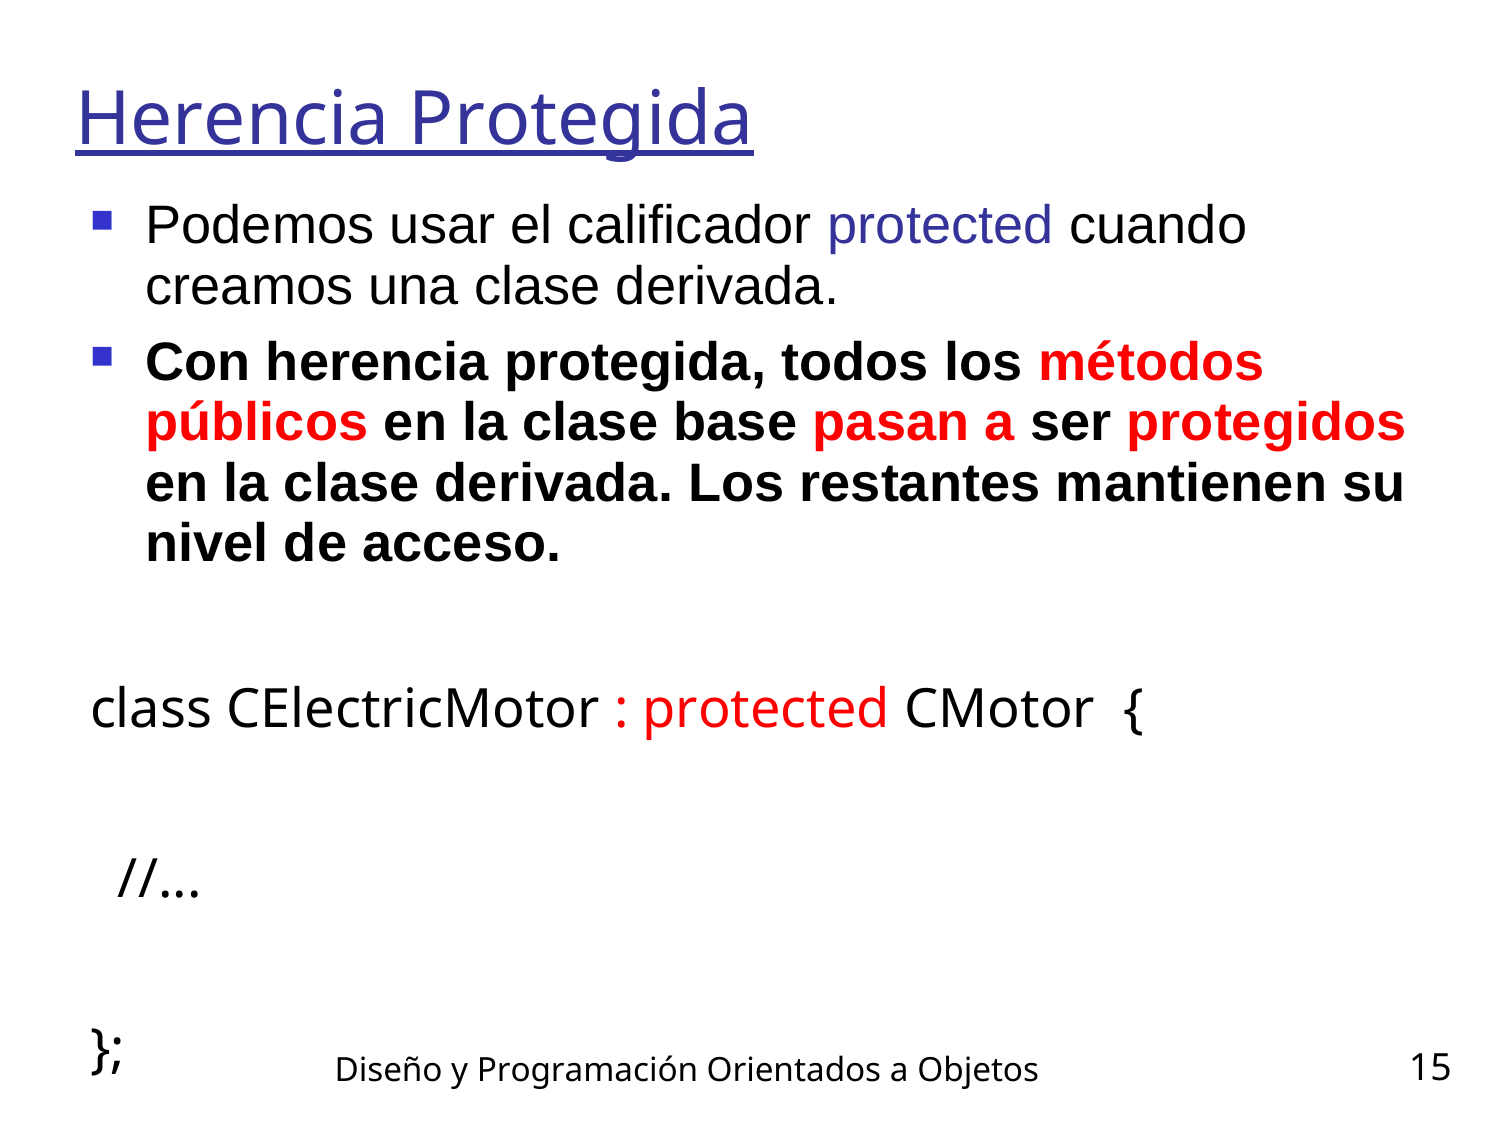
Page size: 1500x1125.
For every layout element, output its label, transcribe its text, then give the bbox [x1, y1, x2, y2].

title Herencia Protegida [75, 30, 1466, 193]
list Podemos usar el calificador protected cuando creamos una clase derivada. Con herencia protegida, todos los métodos públicos en la clase base pasan a ser protegidos en la clase derivada. Los restantes mantienen su nivel de acceso. class CElectricMotor : protected CMotor { //... }; [75, 187, 1462, 1066]
